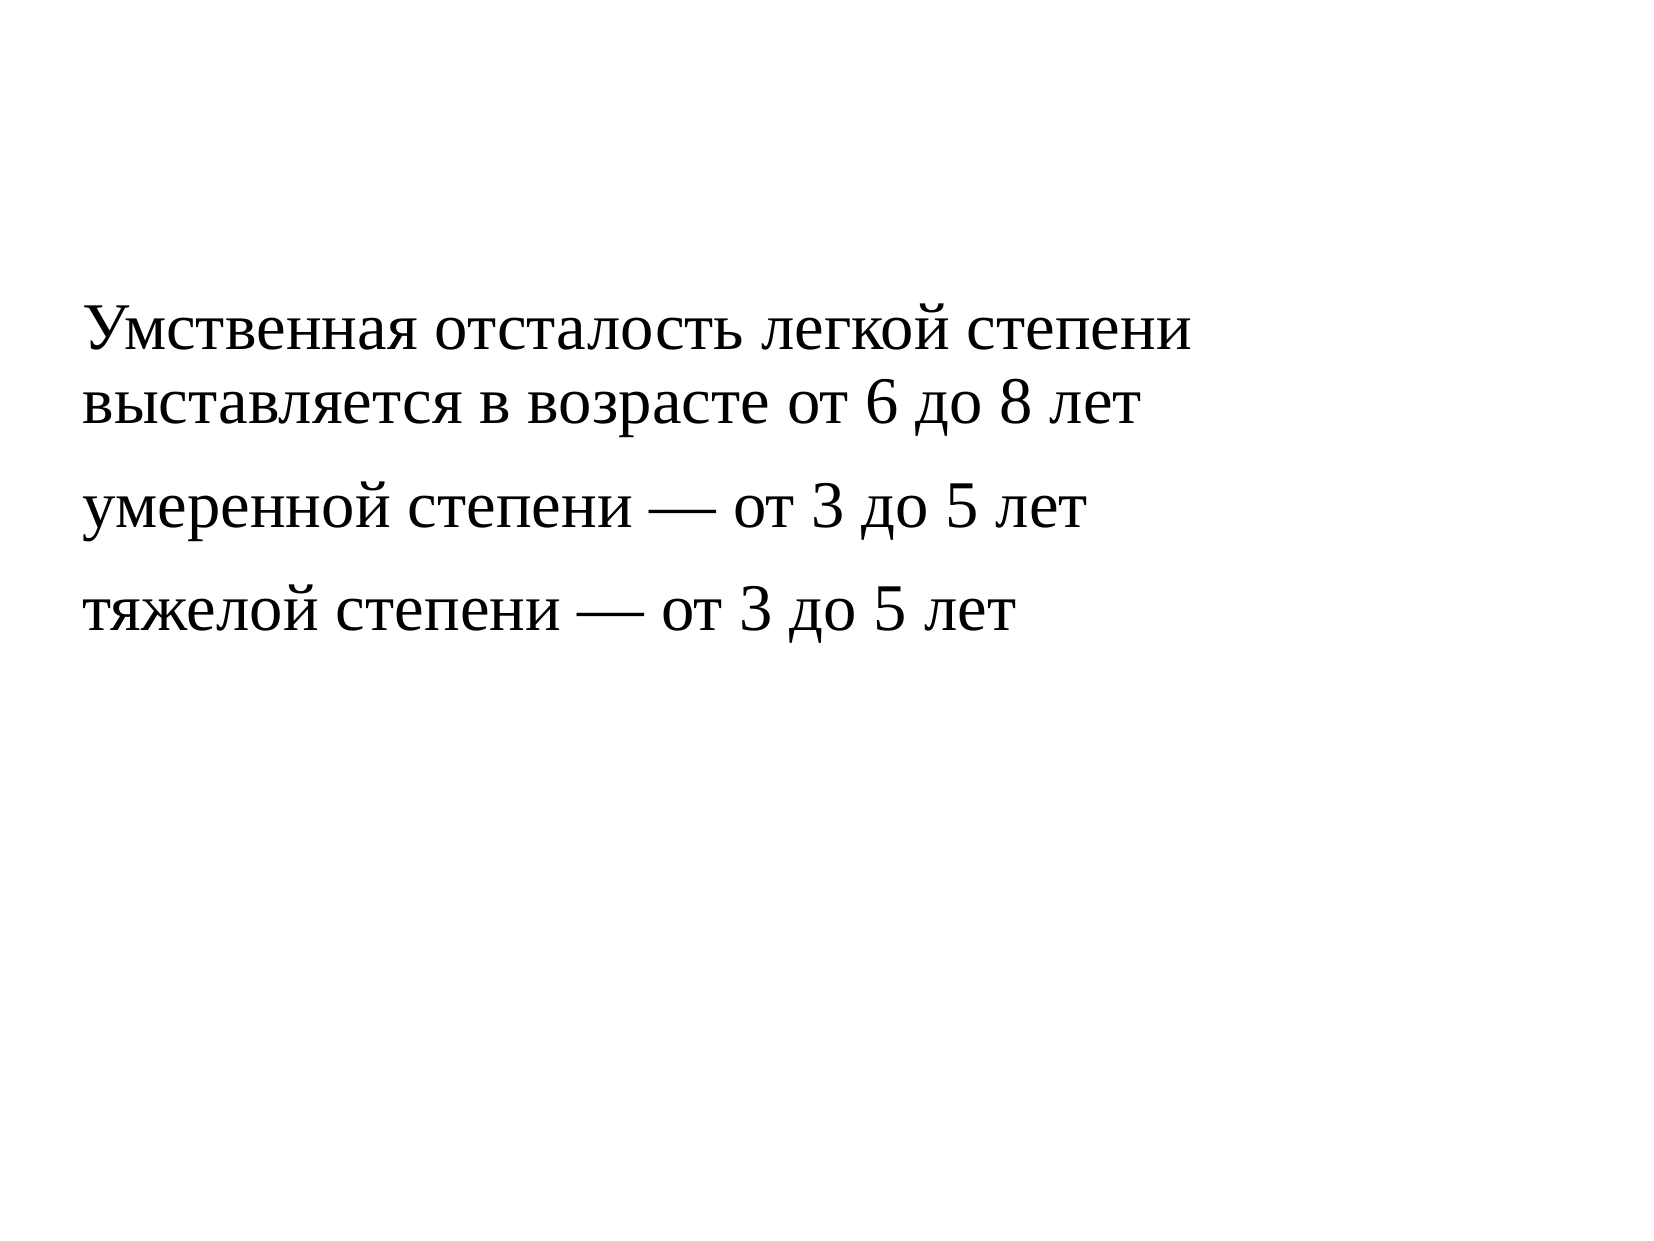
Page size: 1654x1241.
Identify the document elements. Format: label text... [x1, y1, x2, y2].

list Умственная отсталость легкой степени выставляется в возрасте от 6 до 8 лет умеренной степени — от 3 до 5 лет тяжелой степени — от 3 до 5 лет [82, 290, 1571, 1109]
